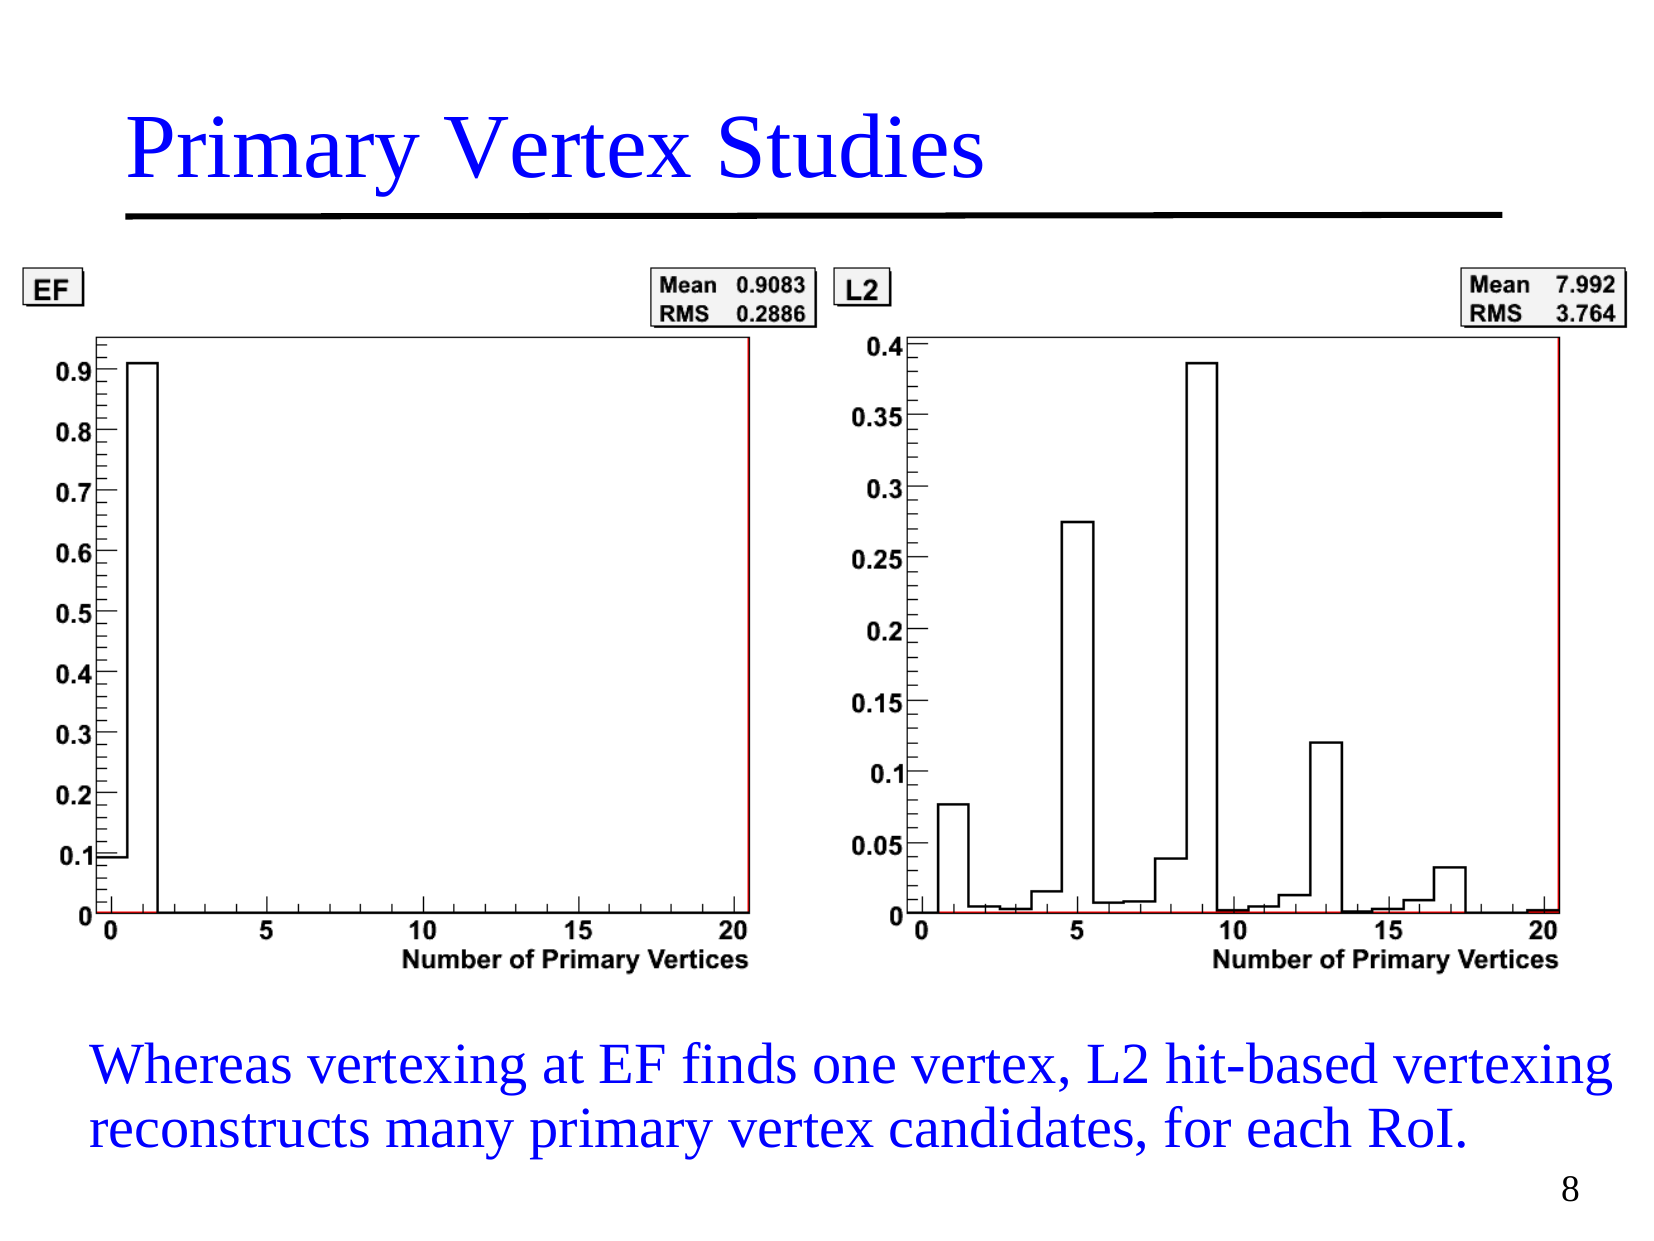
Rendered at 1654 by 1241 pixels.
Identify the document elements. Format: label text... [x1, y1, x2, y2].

text_box Primary Vertex Studies [125, 95, 1592, 211]
text_box Whereas vertexing at EF finds one vertex, L2 hit-based vertexing reconstructs many primary vertex candidates, for each RoI. [89, 1031, 1596, 1161]
picture [15, 265, 1641, 986]
